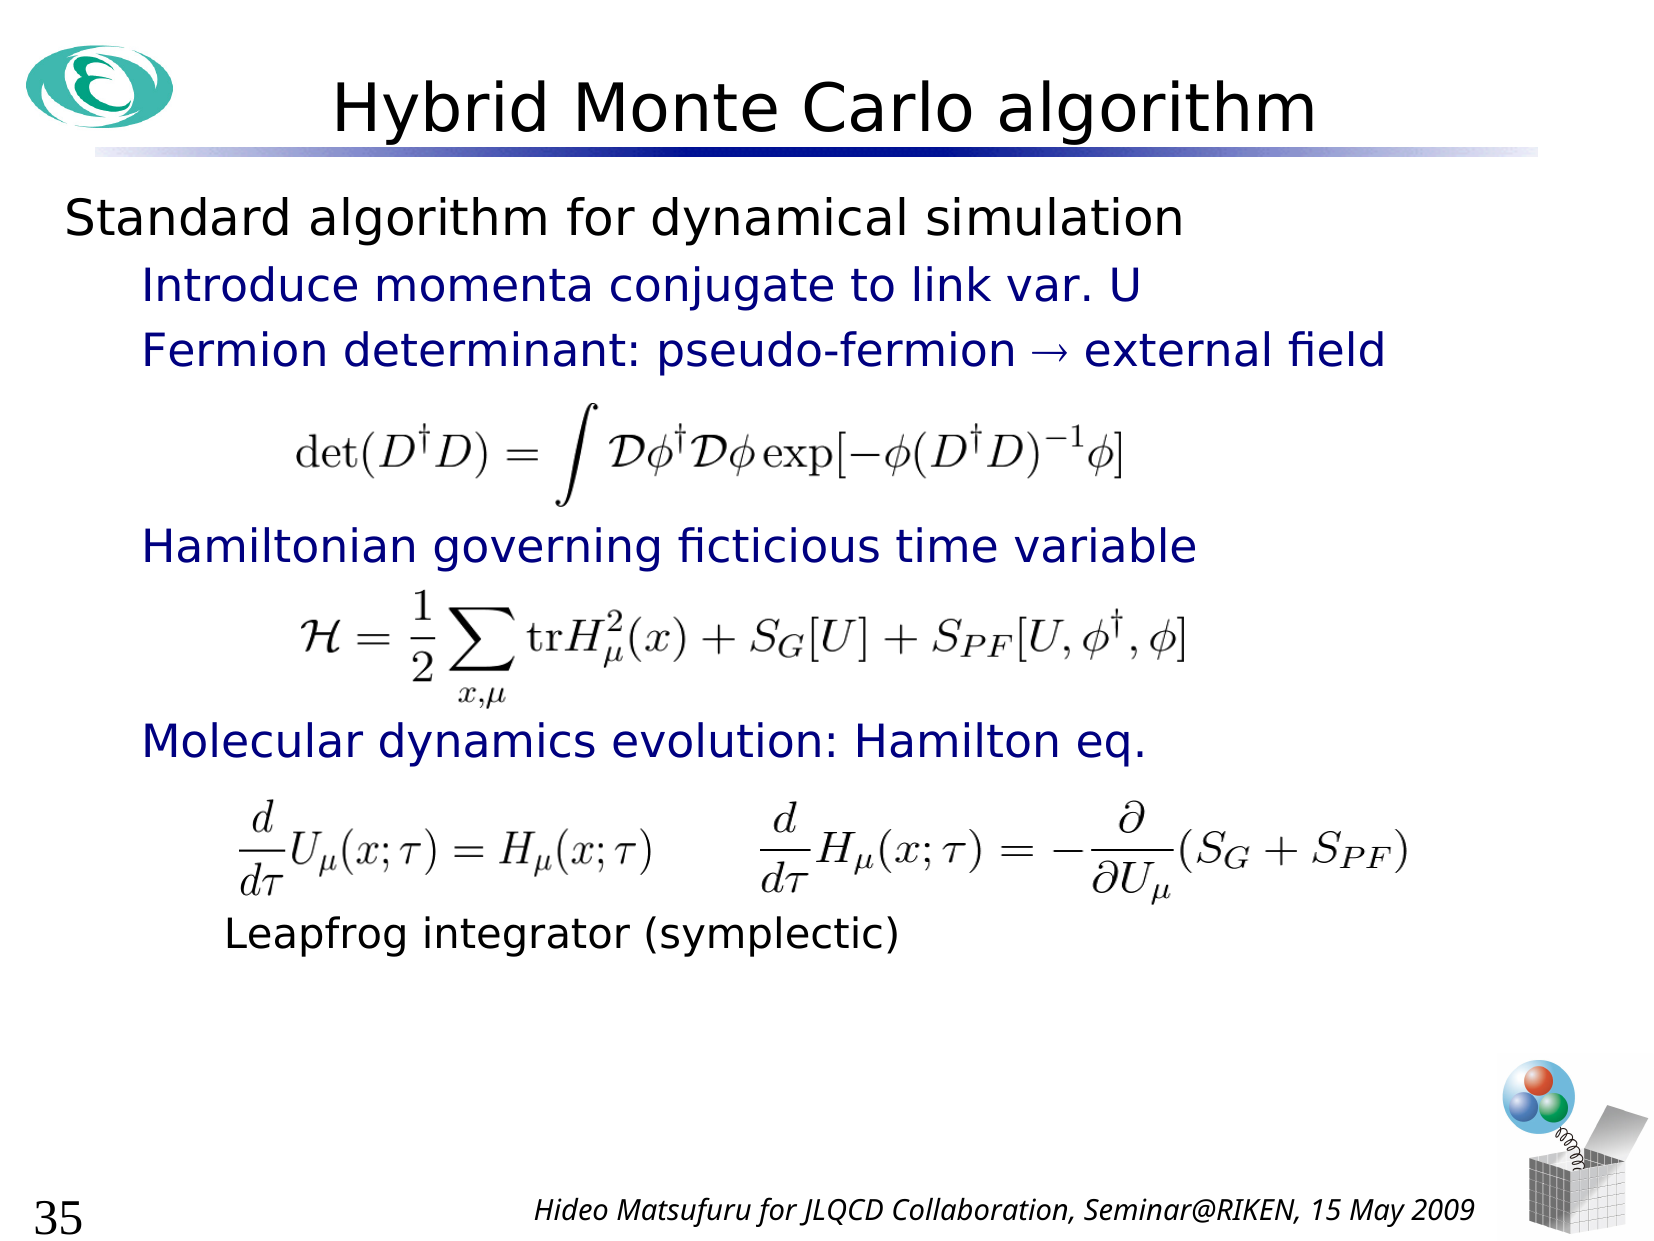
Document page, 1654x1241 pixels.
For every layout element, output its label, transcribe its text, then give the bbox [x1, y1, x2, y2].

picture [20, 37, 179, 136]
picture [95, 147, 201, 157]
picture [1450, 147, 1538, 157]
picture [239, 799, 651, 896]
picture [300, 589, 1184, 709]
picture [760, 800, 1407, 905]
list Standard algorithm for dynamical simulation Introduce momenta conjugate to link var. U Fermion determinant: pseudo-fermion  external field Hamiltonian governing ficticious time variable Molecular dynamics evolution: Hamilton eq. Leapfrog integrator (symplectic) [46, 189, 1621, 966]
picture [296, 403, 1121, 507]
title Hybrid Monte Carlo algorithm [201, 55, 1450, 162]
picture [1497, 1053, 1654, 1241]
